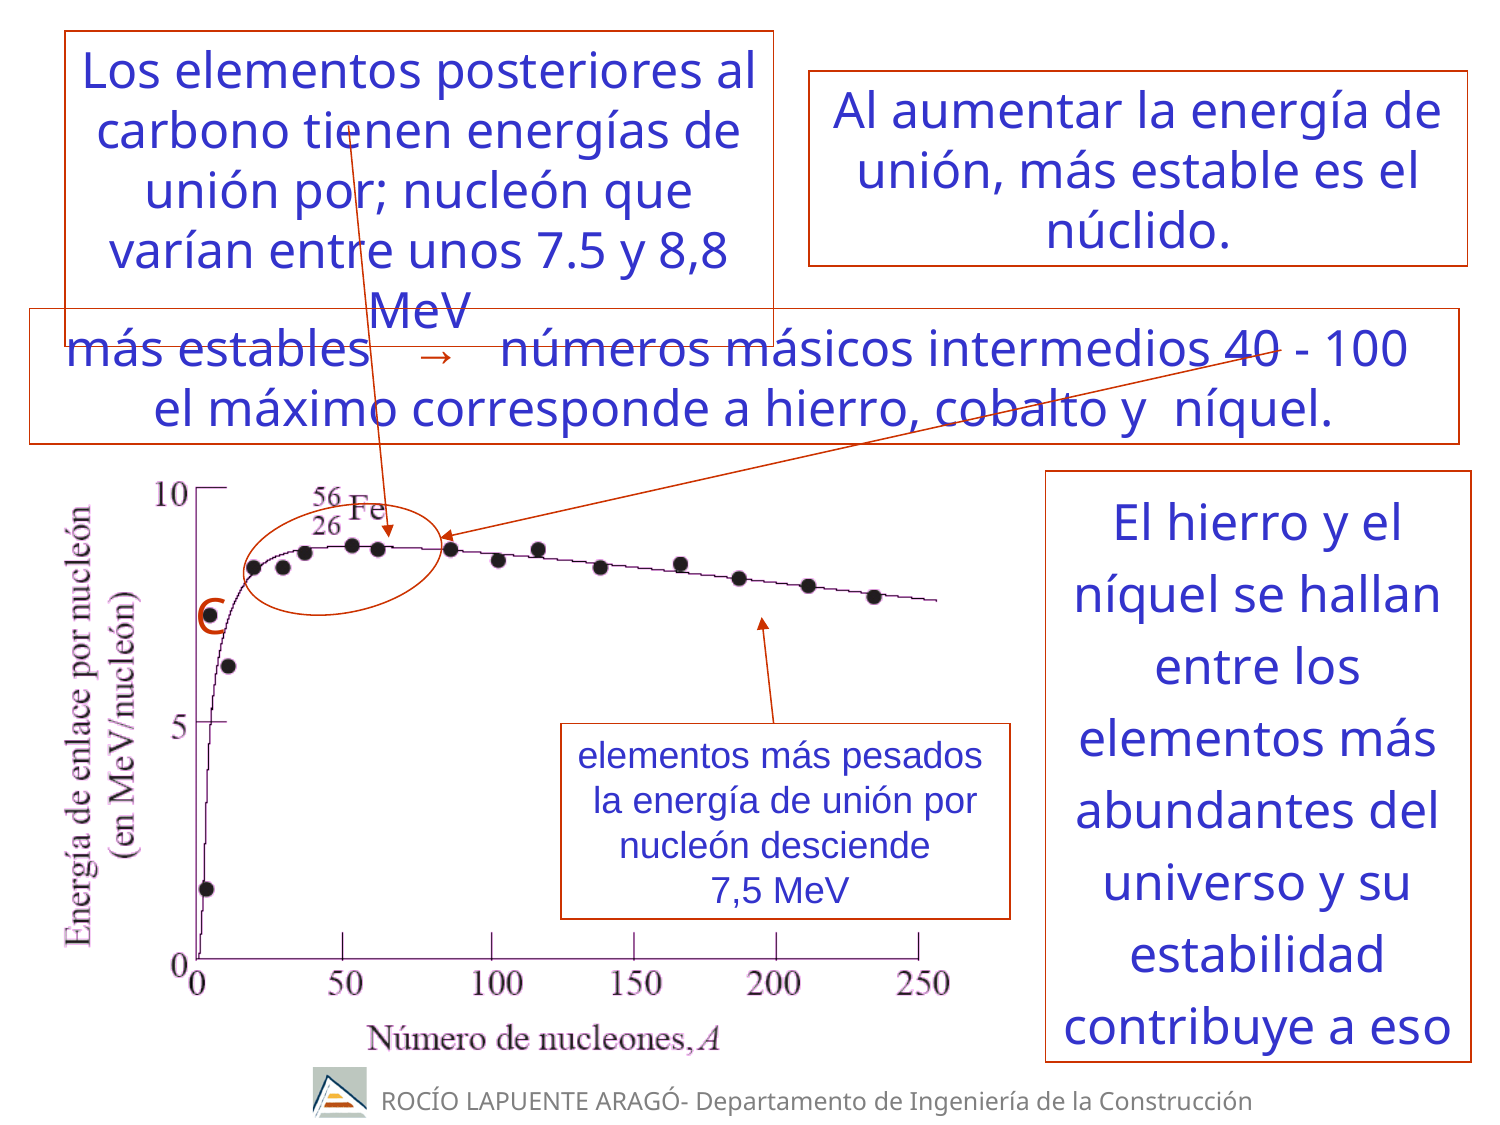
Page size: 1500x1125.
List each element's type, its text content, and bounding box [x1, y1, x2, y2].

text_box Los elementos posteriores al carbono tienen energías de unión por; nucleón que varían entre unos 7.5 y 8,8 MeV [64, 30, 774, 308]
text_box más estables → números másicos intermedios 40 - 100 el máximo corresponde a hierro, cobalto y níquel. [29, 308, 378, 444]
picture [245, 505, 440, 614]
text_box C [180, 577, 217, 653]
text_box El hierro y el níquel se hallan entre los elementos más abundantes del universo y su estabilidad contribuye a eso [1045, 470, 1471, 1063]
picture [0, 435, 981, 1072]
picture [381, 444, 852, 536]
text_box Al aumentar la energía de unión, más estable es el núclido. [809, 70, 1468, 267]
text_box más estables → números másicos intermedios 40 - 100 el máximo corresponde a hierro, cobalto y níquel. [368, 308, 1459, 444]
text_box C [203, 602, 217, 631]
text_box elementos más pesados la energía de unión por nucleón desciende 7,5 MeV [560, 723, 1010, 919]
